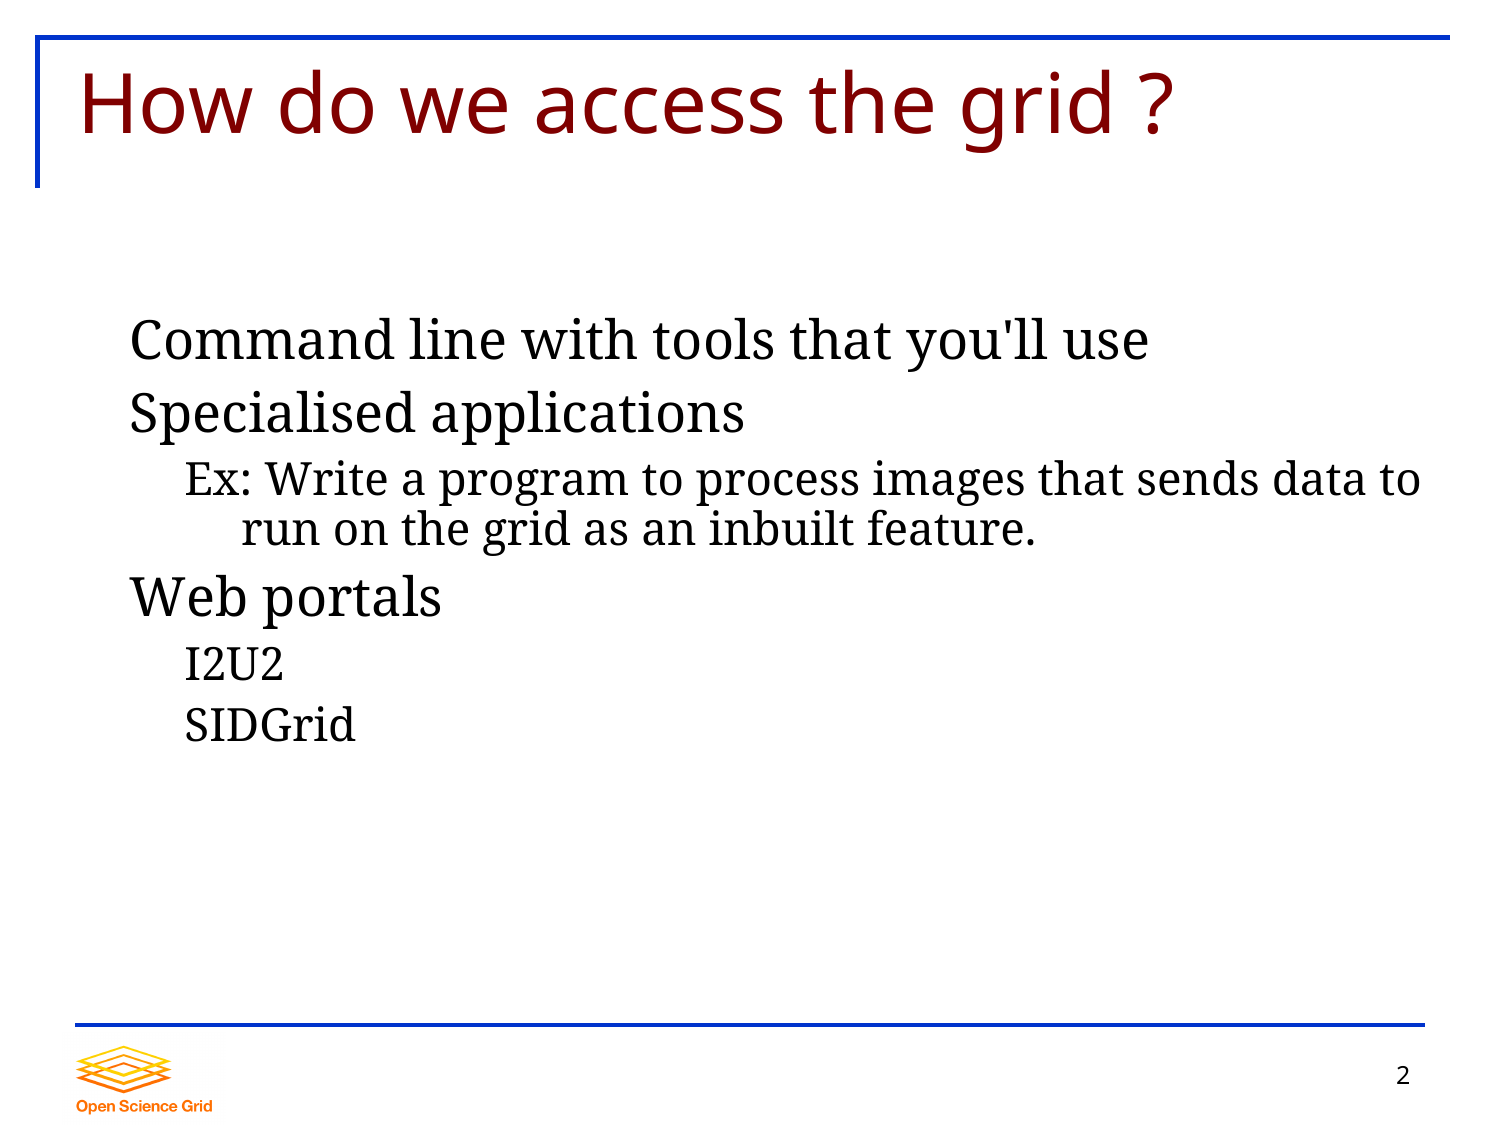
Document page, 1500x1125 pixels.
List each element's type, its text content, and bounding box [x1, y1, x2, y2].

list Command line with tools that you'll use Specialised applications Ex: Write a program to process images that sends data to run on the grid as an inbuilt feature. Web portals I2U2 SIDGrid‏ [75, 312, 1424, 1006]
title How do we access the grid ? [62, 37, 1450, 225]
picture [62, 1032, 226, 1125]
